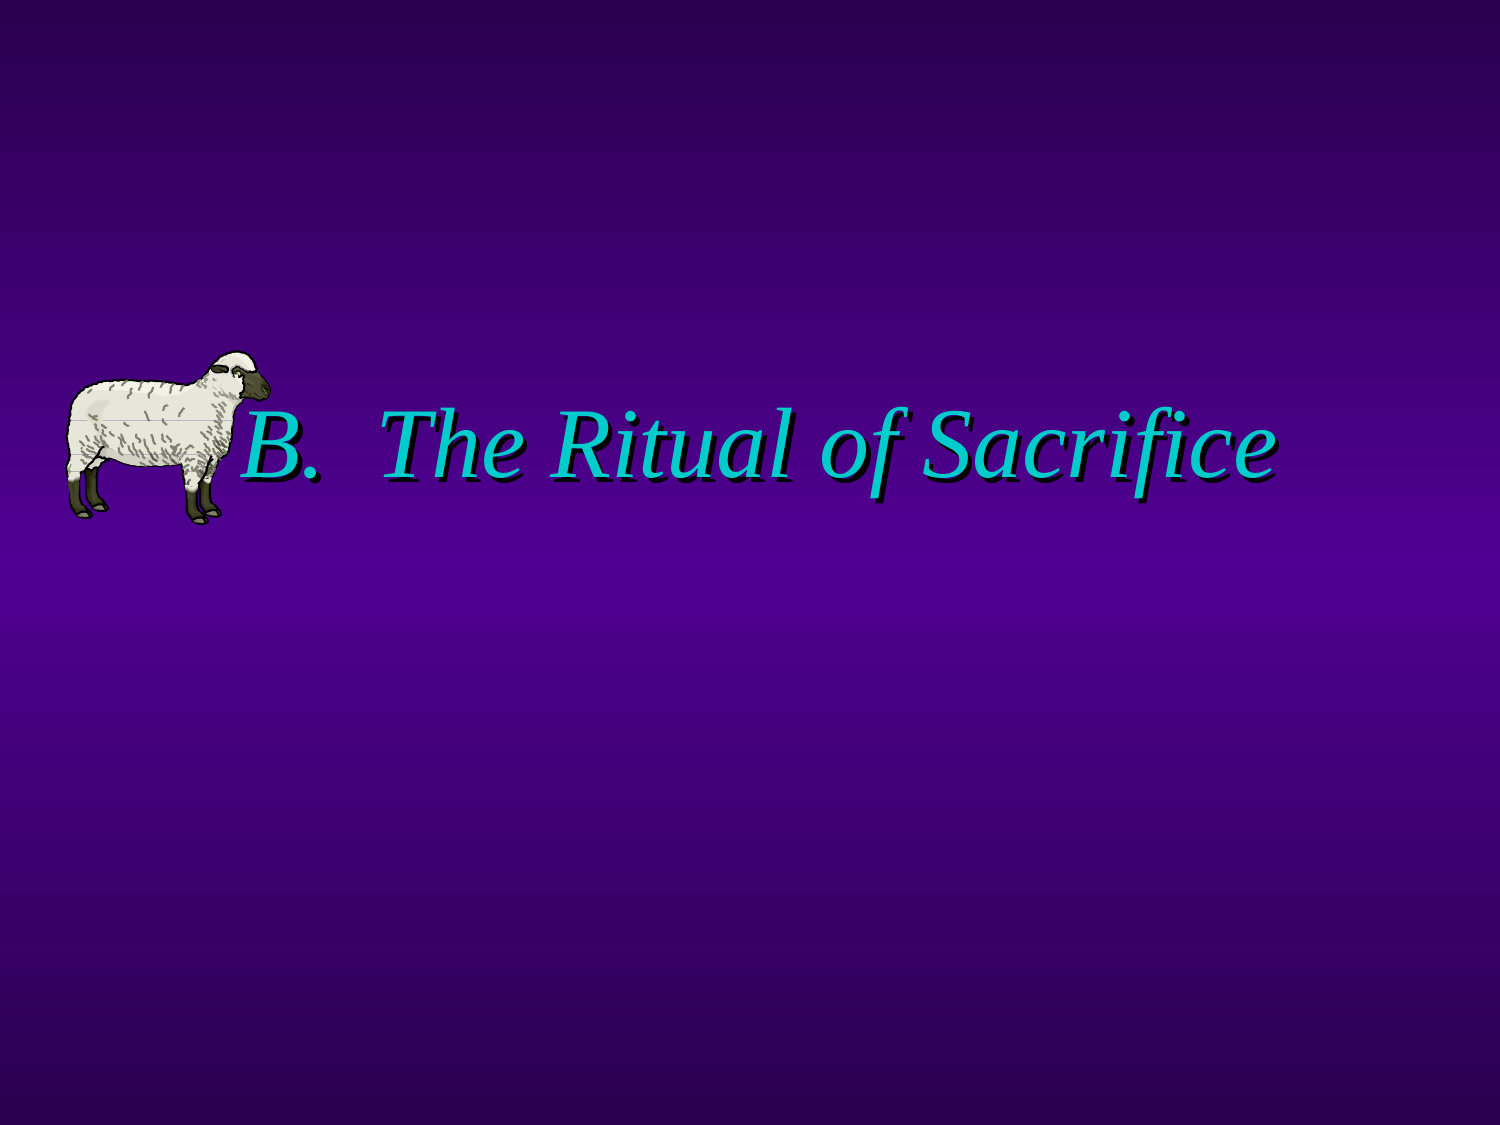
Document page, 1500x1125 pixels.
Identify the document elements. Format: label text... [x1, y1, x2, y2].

title B. The Ritual of Sacrifice [224, 349, 1500, 538]
